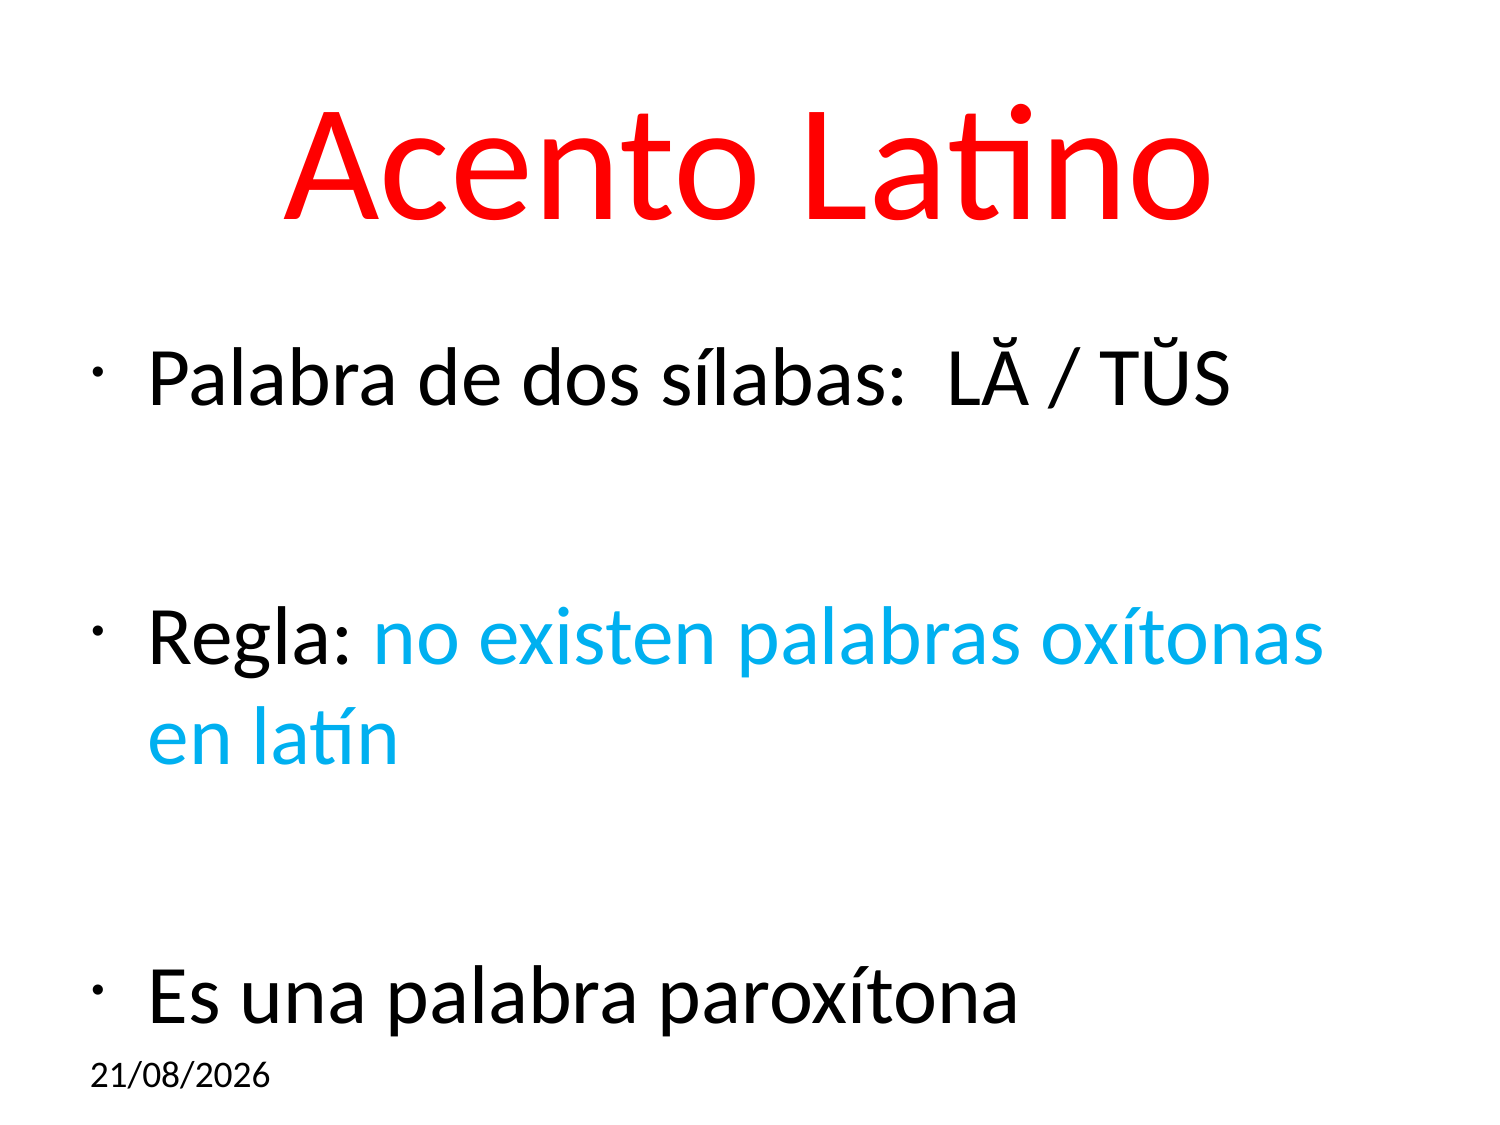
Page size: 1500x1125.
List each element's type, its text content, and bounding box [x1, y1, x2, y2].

list Palabra de dos sílabas: LĂ / TŬS Regla: no existen palabras oxítonas en latín Es una palabra paroxítona LÁ / TUS [76, 314, 1427, 1047]
title Acento Latino [75, 45, 1425, 233]
